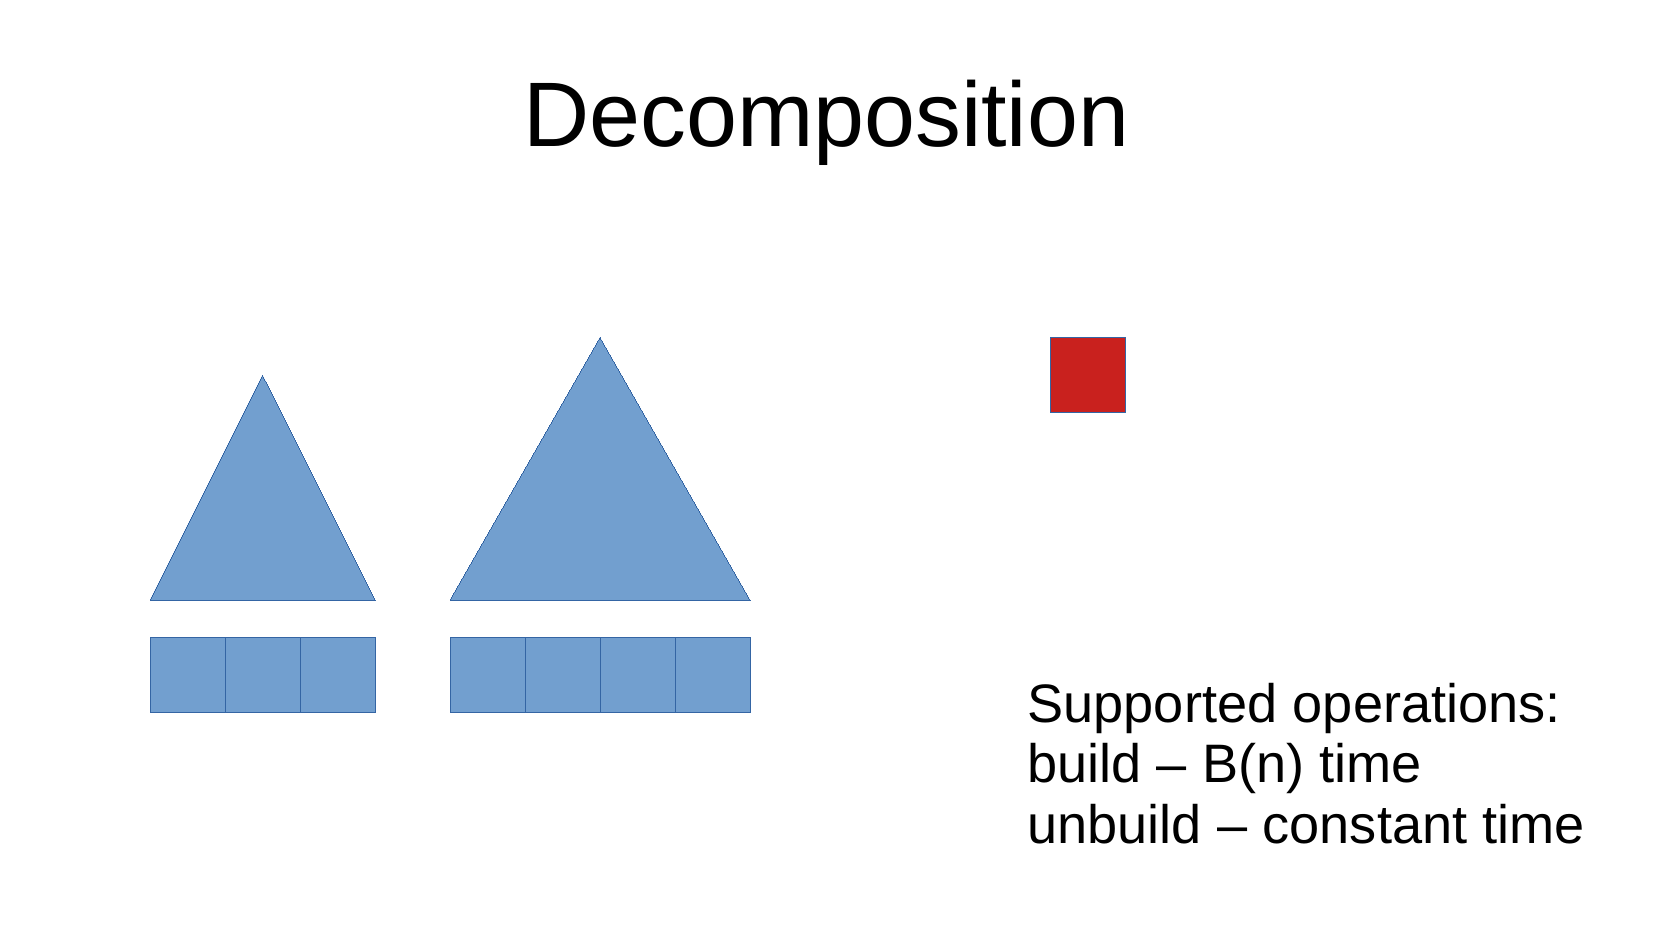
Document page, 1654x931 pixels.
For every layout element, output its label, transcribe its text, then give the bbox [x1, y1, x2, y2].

text_box [450, 337, 751, 601]
text_box [150, 375, 376, 601]
text_box [450, 637, 751, 713]
text_box [150, 637, 376, 713]
text_box [1050, 337, 1126, 413]
title Decomposition [82, 37, 1571, 193]
text_box Supported operations: build – B(n) time unbuild – constant time [1012, 666, 1601, 863]
